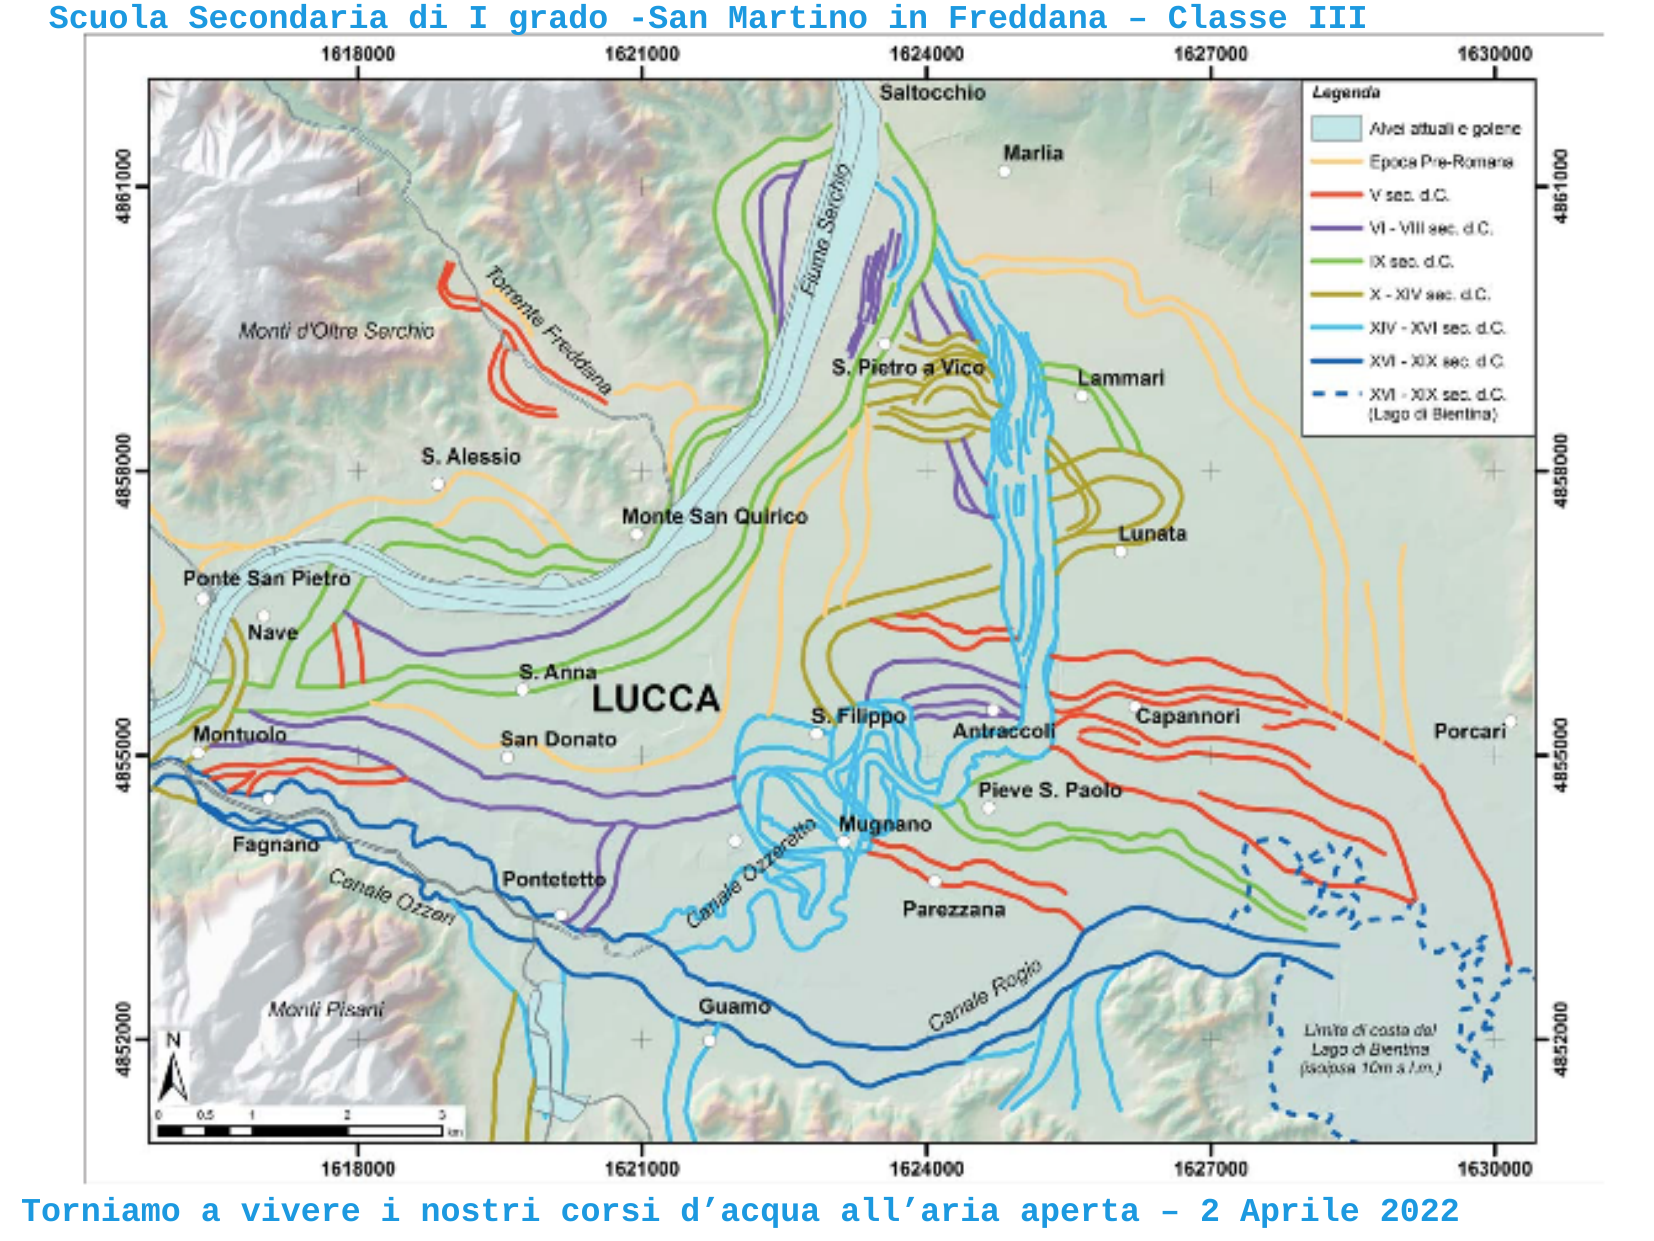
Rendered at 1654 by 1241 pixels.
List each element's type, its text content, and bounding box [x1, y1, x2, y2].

text_box Scuola Secondaria di I grado -San Martino in Freddana – Classe III [5, 3, 1412, 37]
text_box Torniamo a vivere i nostri corsi d’acqua all’aria aperta – 2 Aprile 2022 [5, 1179, 1477, 1241]
picture [82, 32, 1607, 1187]
